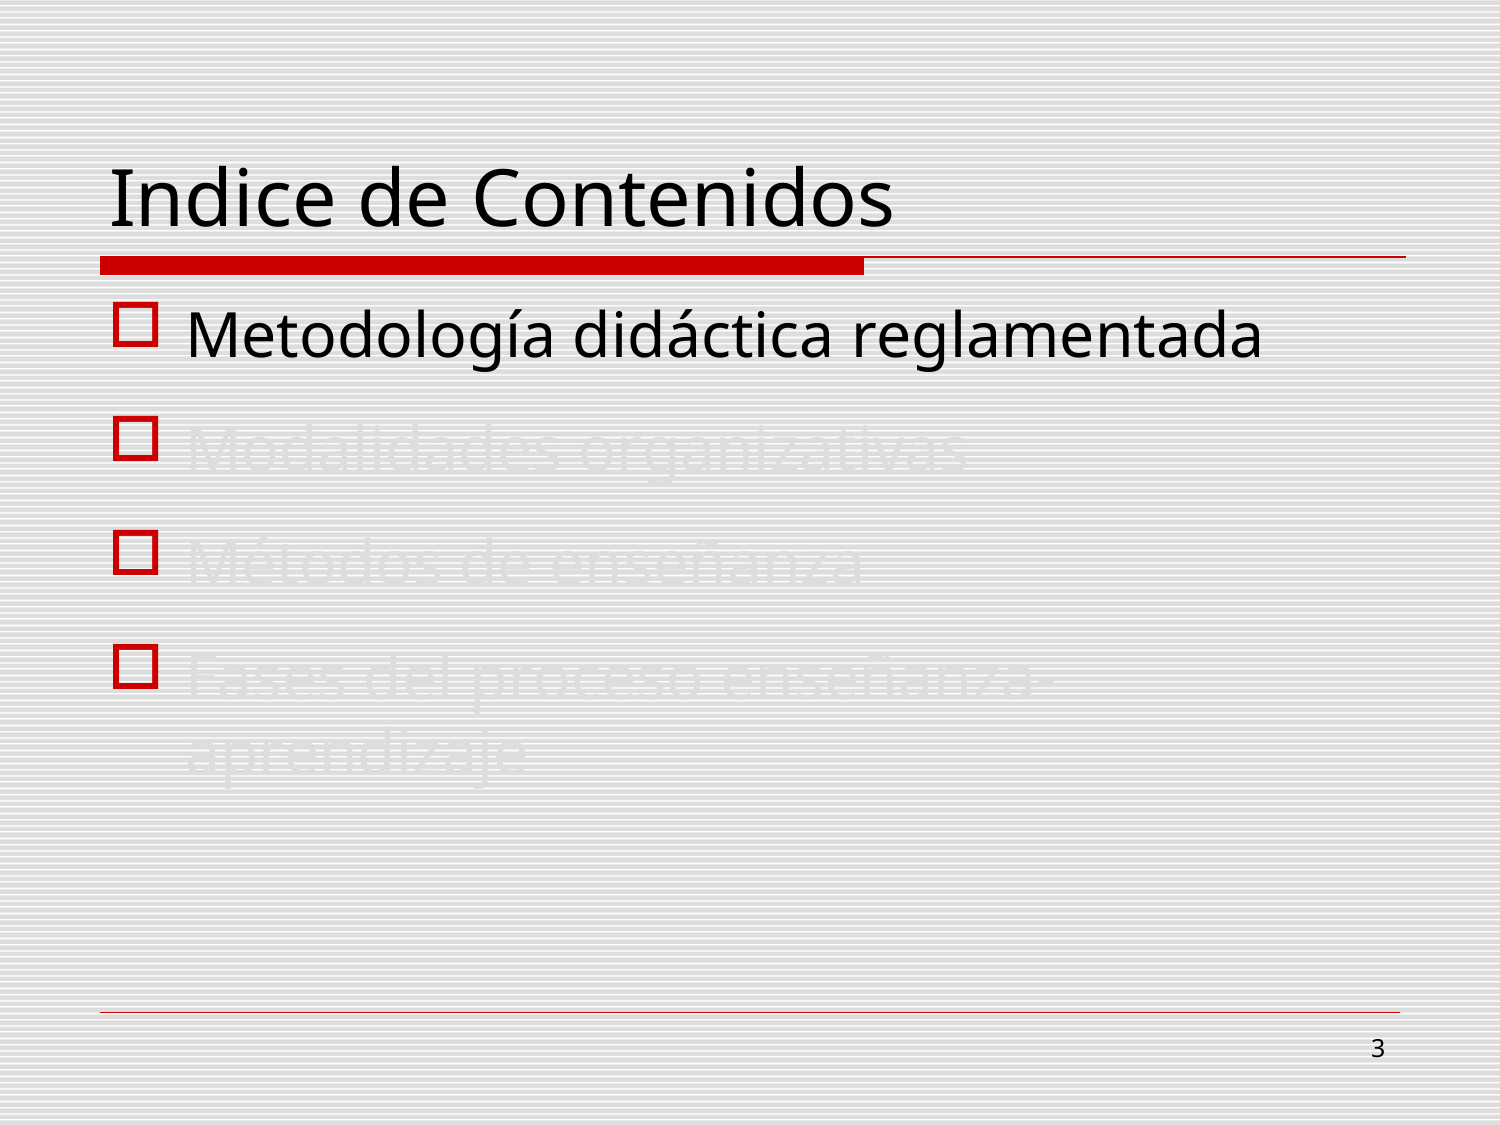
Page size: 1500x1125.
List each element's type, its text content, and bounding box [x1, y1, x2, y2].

title Indice de Contenidos [94, 49, 1407, 250]
picture [0, 0, 1500, 1125]
list Metodología didáctica reglamentada Modalidades organizativas Métodos de enseñanza Fases del proceso enseñanza-aprendizaje [92, 287, 1406, 988]
text_box <número> [1074, 1024, 1401, 1103]
